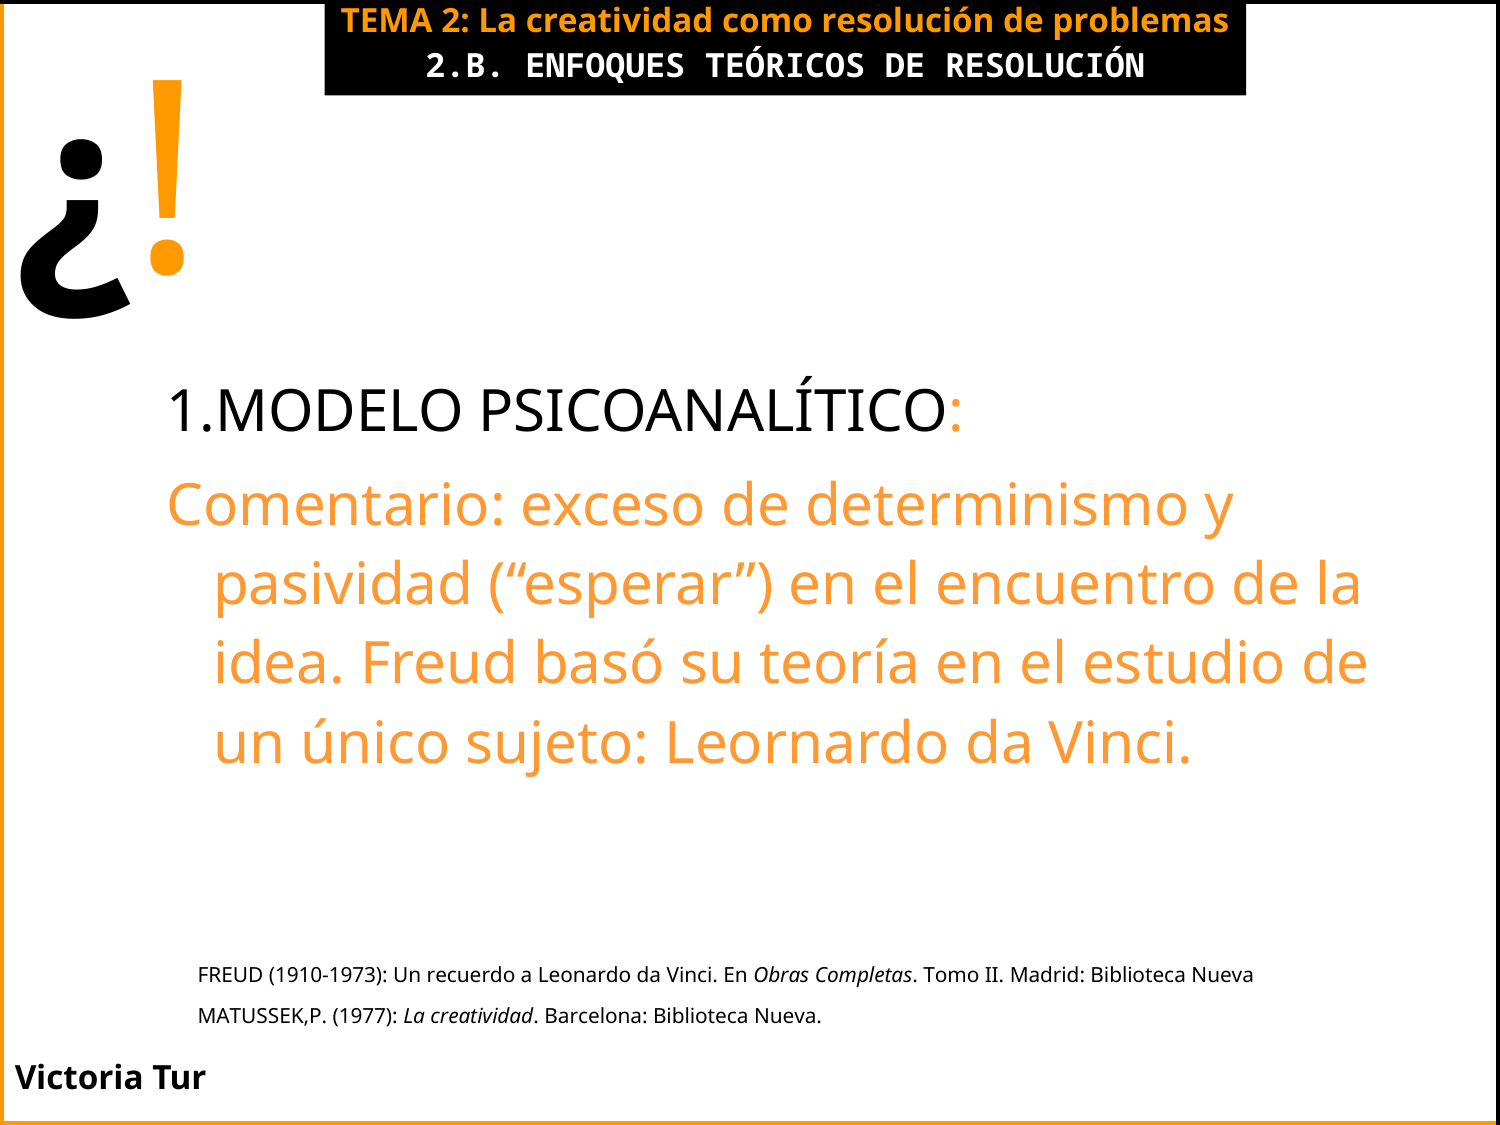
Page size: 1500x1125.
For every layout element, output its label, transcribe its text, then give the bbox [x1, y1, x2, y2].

list 1.MODELO PSICOANALÍTICO: Comentario: exceso de determinismo y pasividad (“esperar”) en el encuentro de la idea. Freud basó su teoría en el estudio de un único sujeto: Leornardo da Vinci. [76, 361, 1427, 998]
text_box FREUD (1910-1973): Un recuerdo a Leonardo da Vinci. En Obras Completas. Tomo II. Madrid: Biblioteca Nueva MATUSSEK,P. (1977): La creatividad. Barcelona: Biblioteca Nueva. [183, 952, 1388, 1038]
